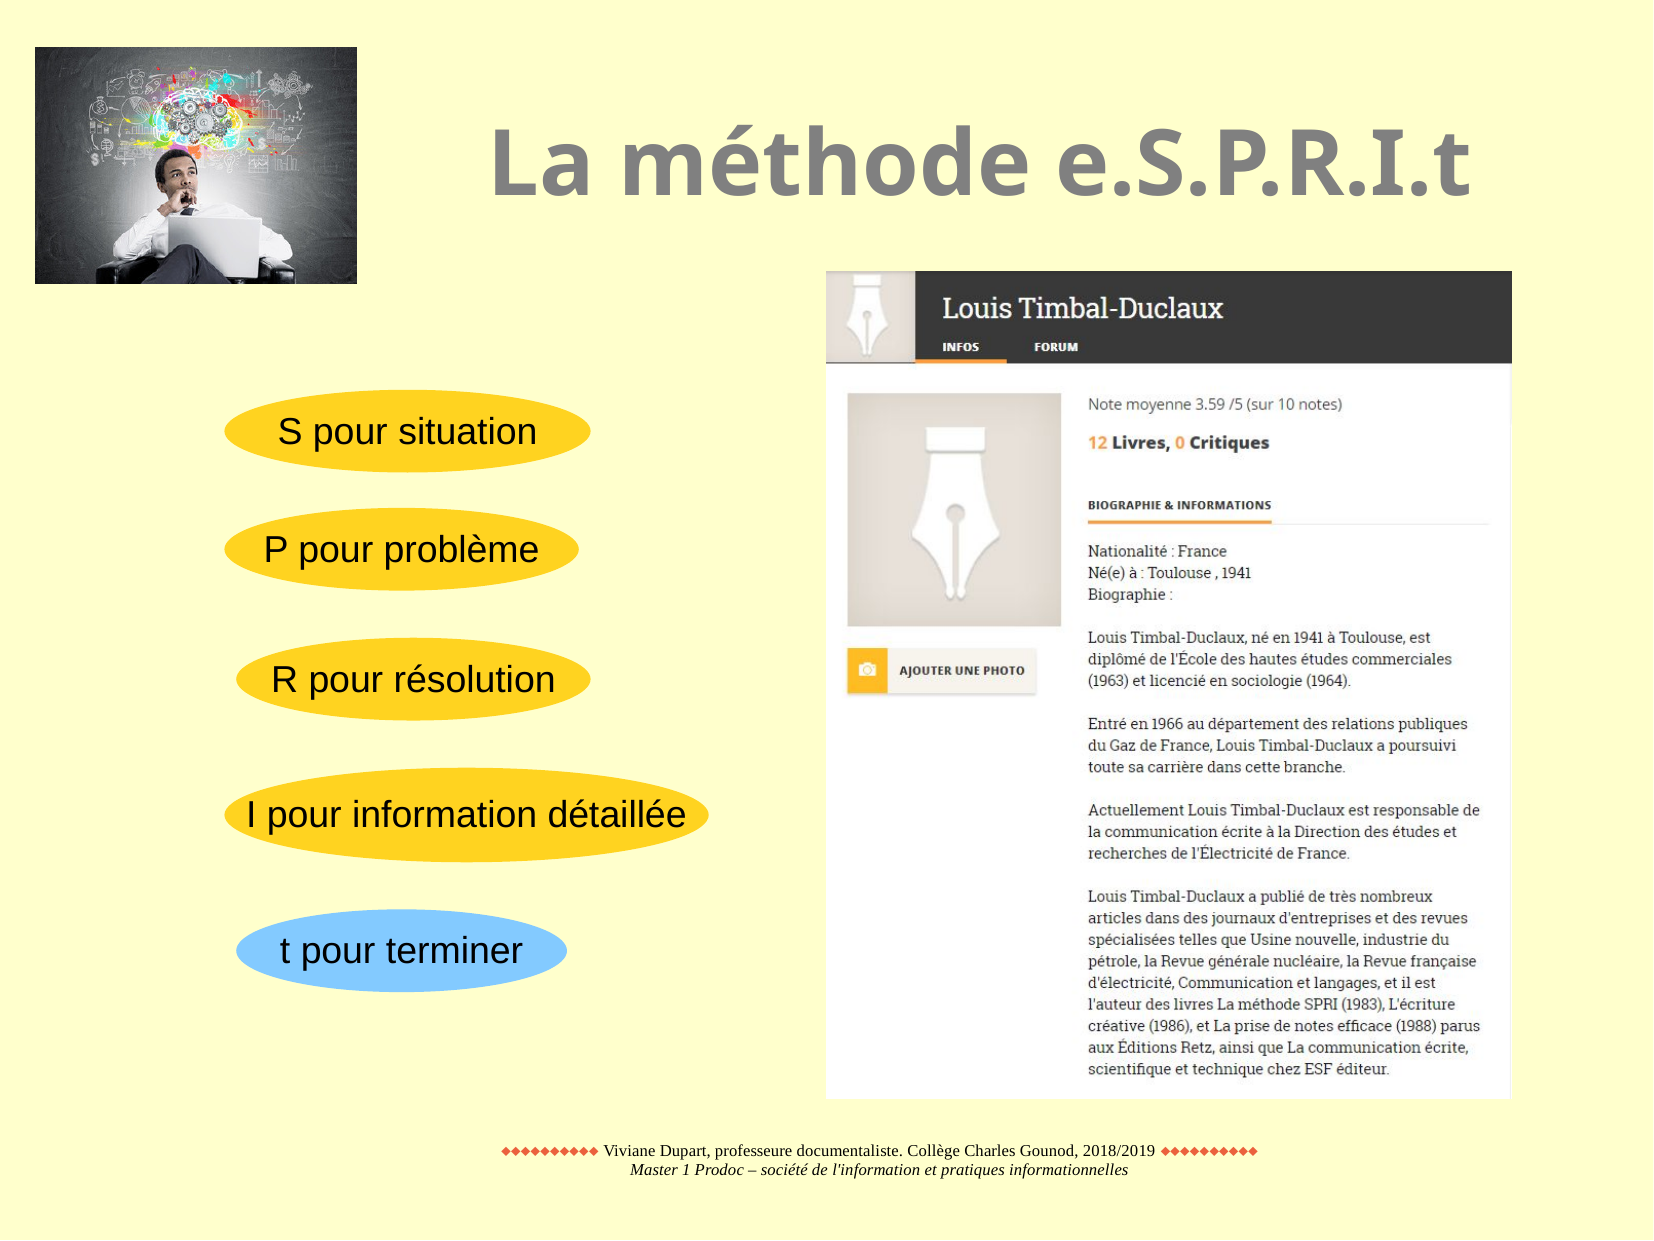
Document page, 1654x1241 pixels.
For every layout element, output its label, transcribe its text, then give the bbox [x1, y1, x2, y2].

text_box I pour information détaillée [224, 767, 709, 863]
text_box R pour résolution [236, 637, 591, 721]
picture [35, 47, 357, 284]
text_box t pour terminer [236, 909, 567, 993]
text_box P pour problème [224, 507, 579, 591]
picture [826, 271, 1512, 1099]
subtitle  Viviane Dupart, professeure documentaliste. Collège Charles Gounod, 2018/2019  Master 1 Prodoc – société de l'information et pratiques informationnelles [330, 1122, 1430, 1199]
text_box S pour situation [224, 389, 591, 473]
title La méthode e.S.P.R.I.t [377, 70, 1583, 249]
